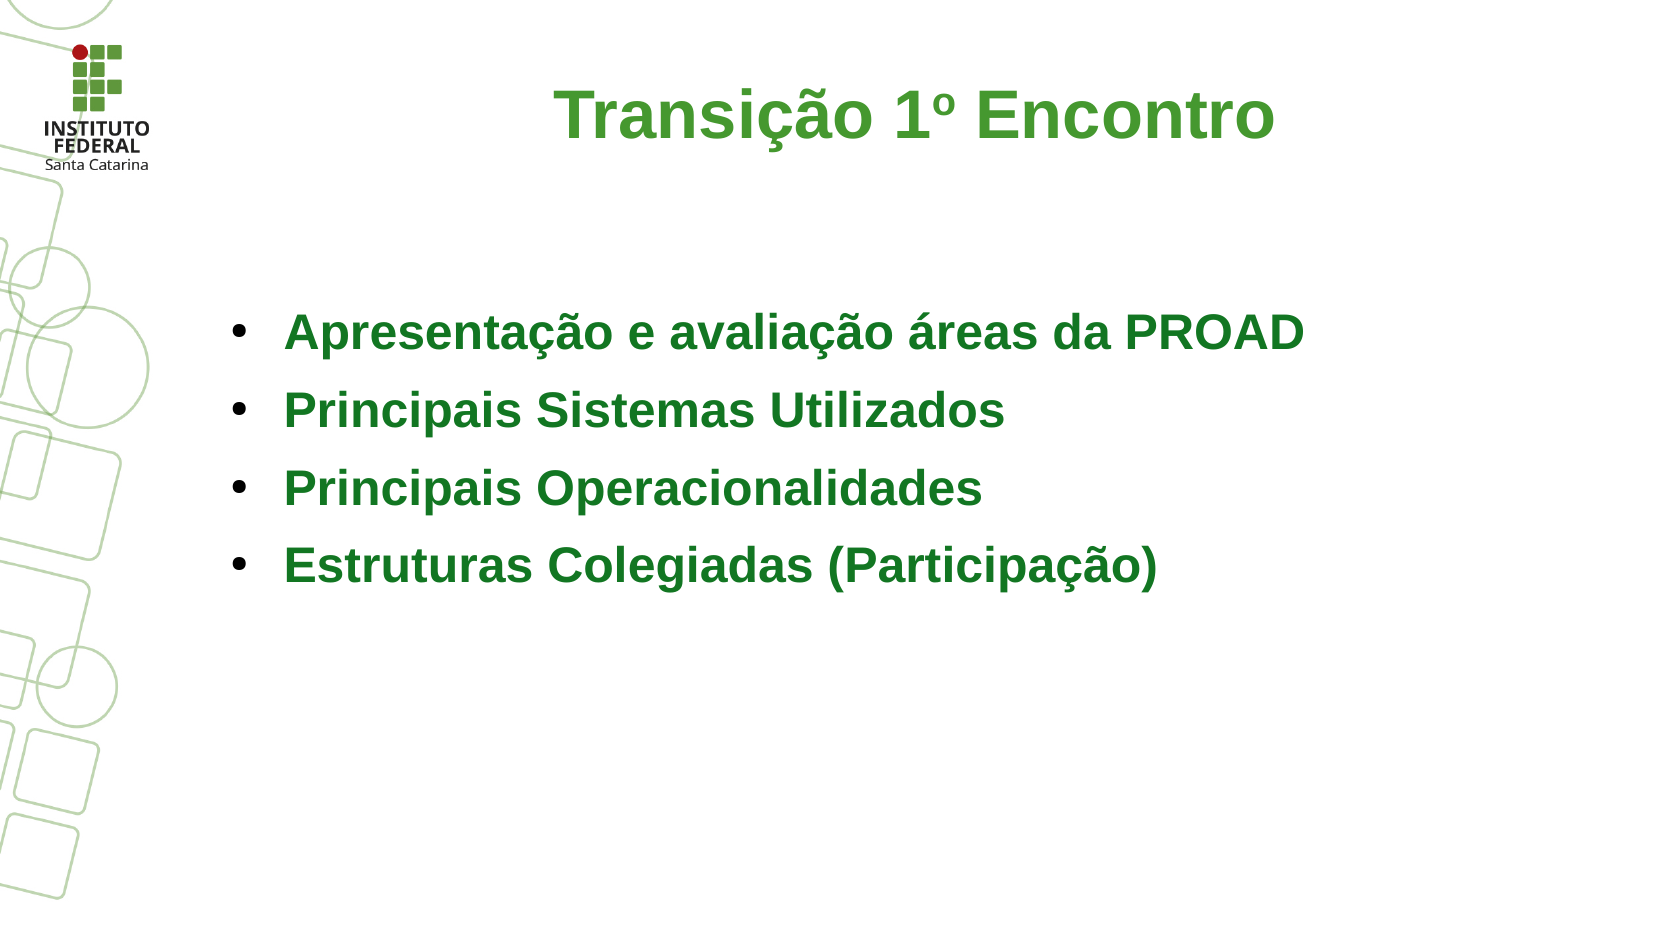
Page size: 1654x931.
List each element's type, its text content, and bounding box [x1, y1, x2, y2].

picture [0, 0, 1317, 931]
list Apresentação e avaliação áreas da PROAD Principais Sistemas Utilizados Principais Operacionalidades Estruturas Colegiadas (Participação) [212, 217, 1571, 848]
title Transição 1o Encontro [259, 37, 1571, 193]
